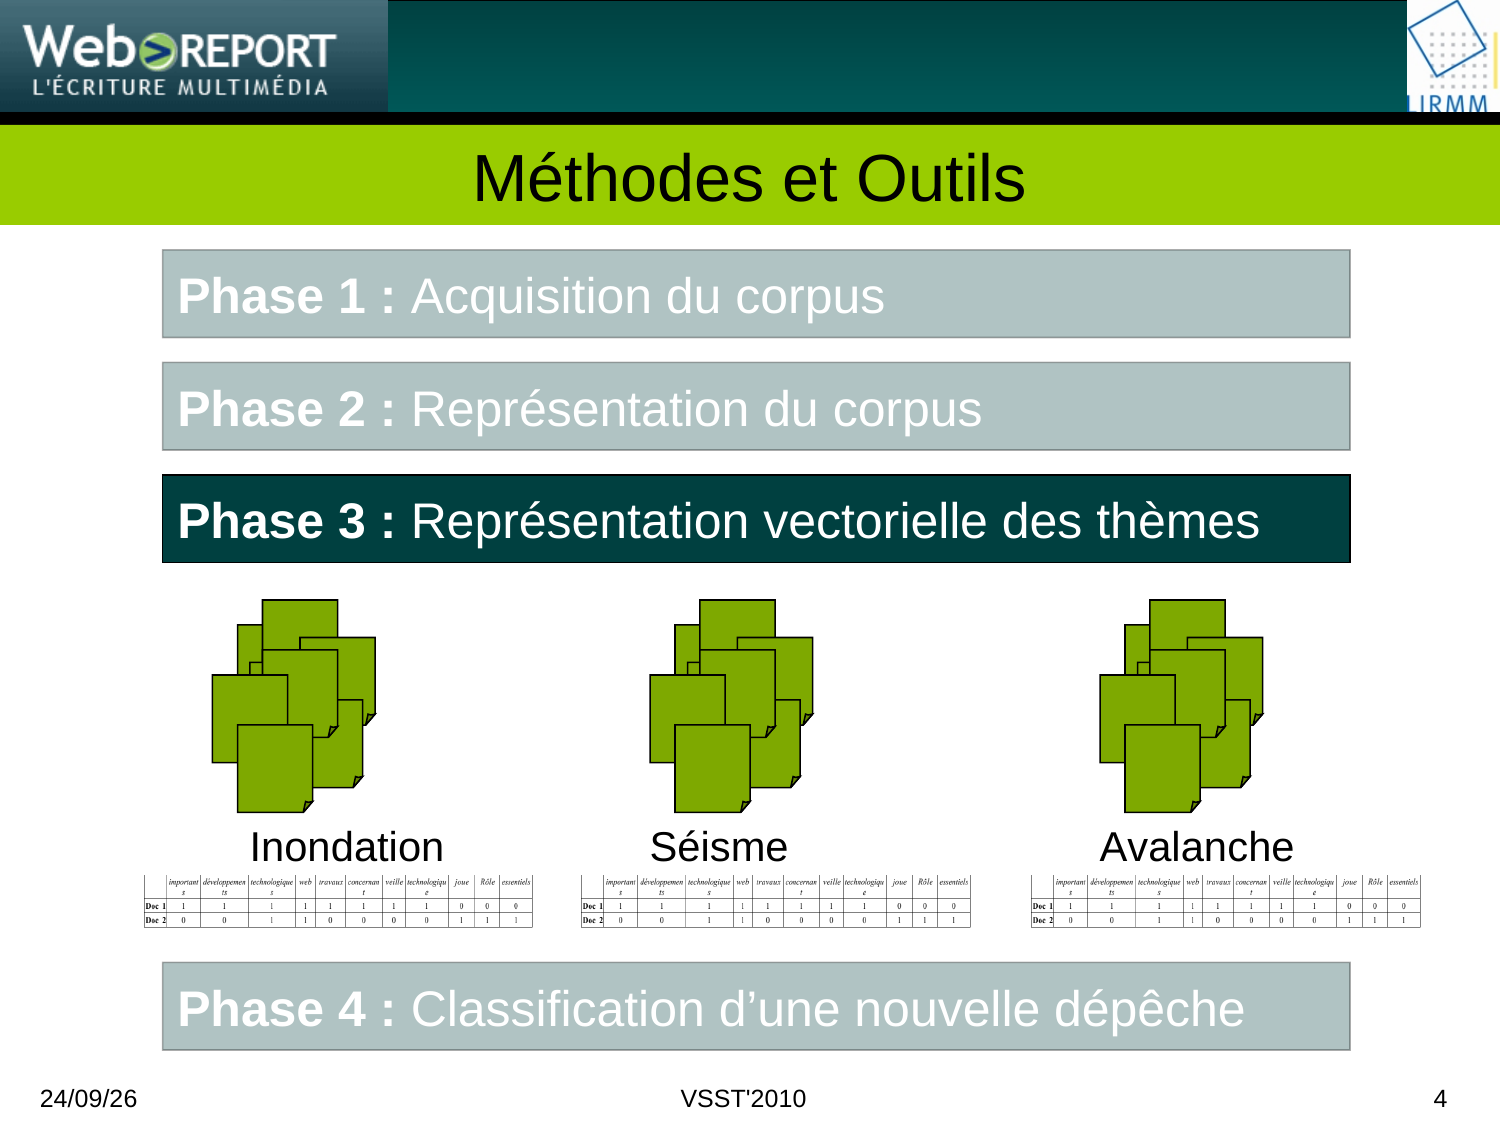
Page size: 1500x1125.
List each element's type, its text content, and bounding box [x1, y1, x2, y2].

picture [1407, 0, 1500, 112]
text_box [212, 600, 376, 812]
text_box Séisme [634, 812, 863, 878]
text_box Phase 2 : Représentation du corpus [162, 362, 1351, 451]
chart [562, 875, 988, 936]
chart [1012, 875, 1438, 936]
text_box Phase 4 : Classification d’une nouvelle dépêche [162, 962, 1351, 1051]
text_box 09/01/12 [24, 1074, 338, 1113]
picture [0, 0, 388, 112]
text_box <numéro> [1149, 1074, 1463, 1113]
title Méthodes et Outils [0, 124, 1500, 225]
text_box Phase 1 : Acquisition du corpus [162, 249, 1351, 338]
text_box Phase 3 : Représentation vectorielle des thèmes [162, 474, 1351, 563]
text_box [1100, 600, 1263, 812]
text_box [650, 600, 813, 812]
text_box Inondation [234, 812, 634, 878]
text_box Avalanche [1084, 812, 1313, 878]
chart [125, 875, 550, 936]
text_box VSST'2010 [362, 1074, 1126, 1113]
